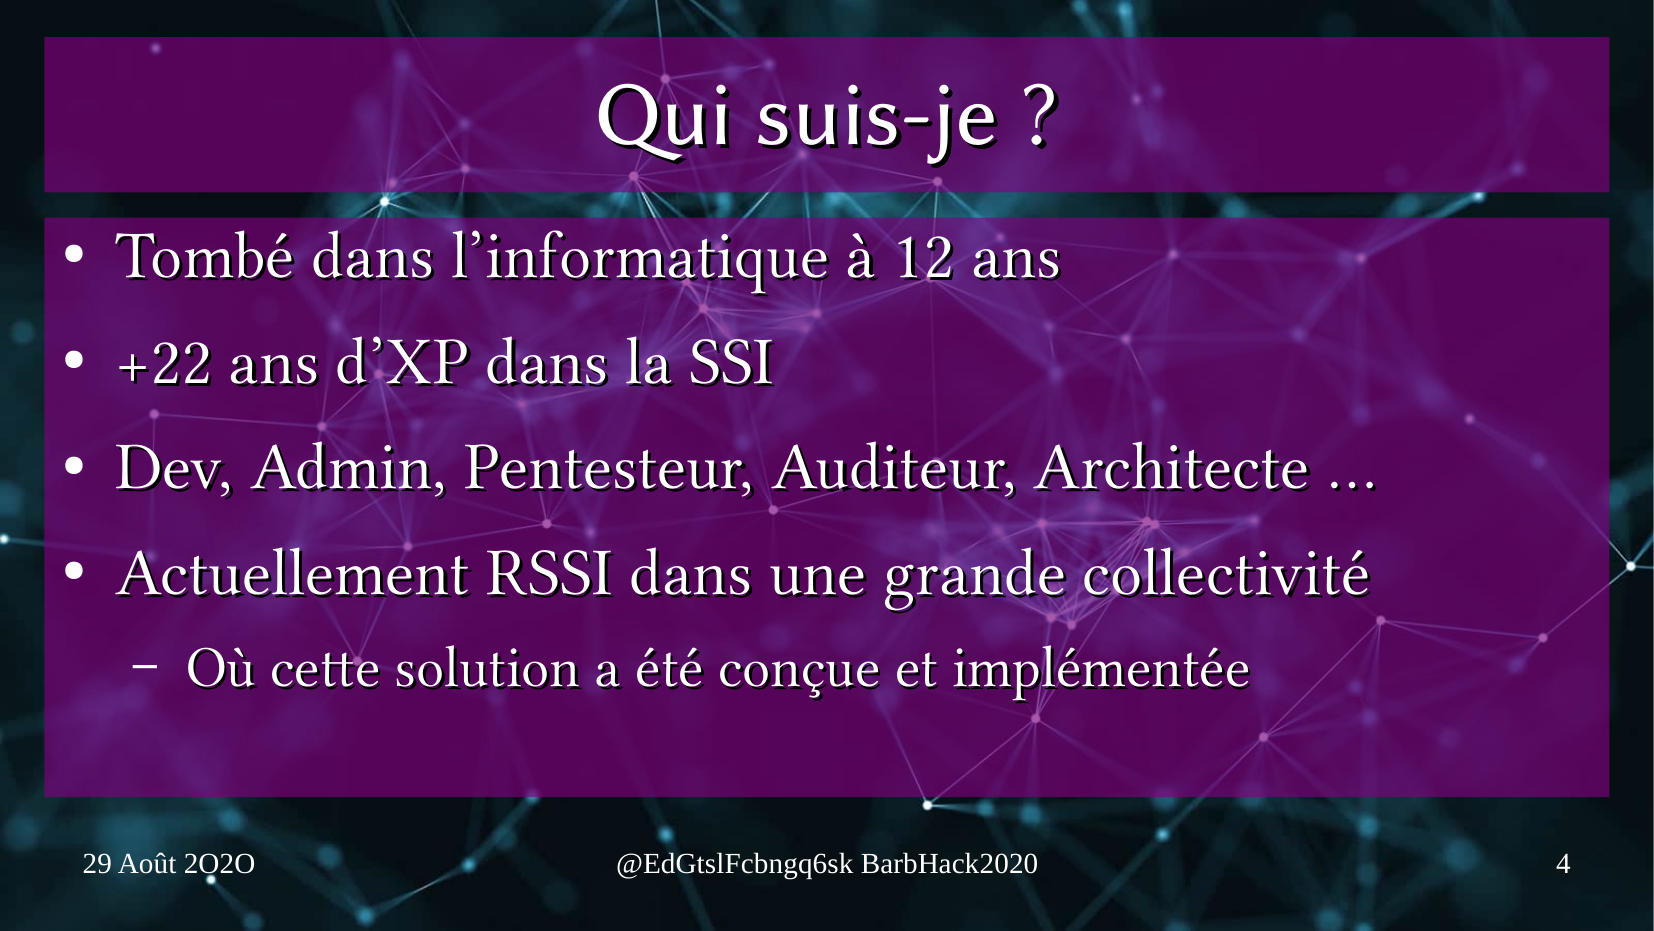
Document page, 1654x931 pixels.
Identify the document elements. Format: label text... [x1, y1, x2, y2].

title Qui suis-je ? [44, 37, 1610, 193]
list Tombé dans l’informatique à 12 ans +22 ans d’XP dans la SSI Dev, Admin, Pentesteur, Auditeur, Architecte … Actuellement RSSI dans une grande collectivité Où cette solution a été conçue et implémentée [44, 217, 1610, 798]
picture [0, 0, 1654, 931]
